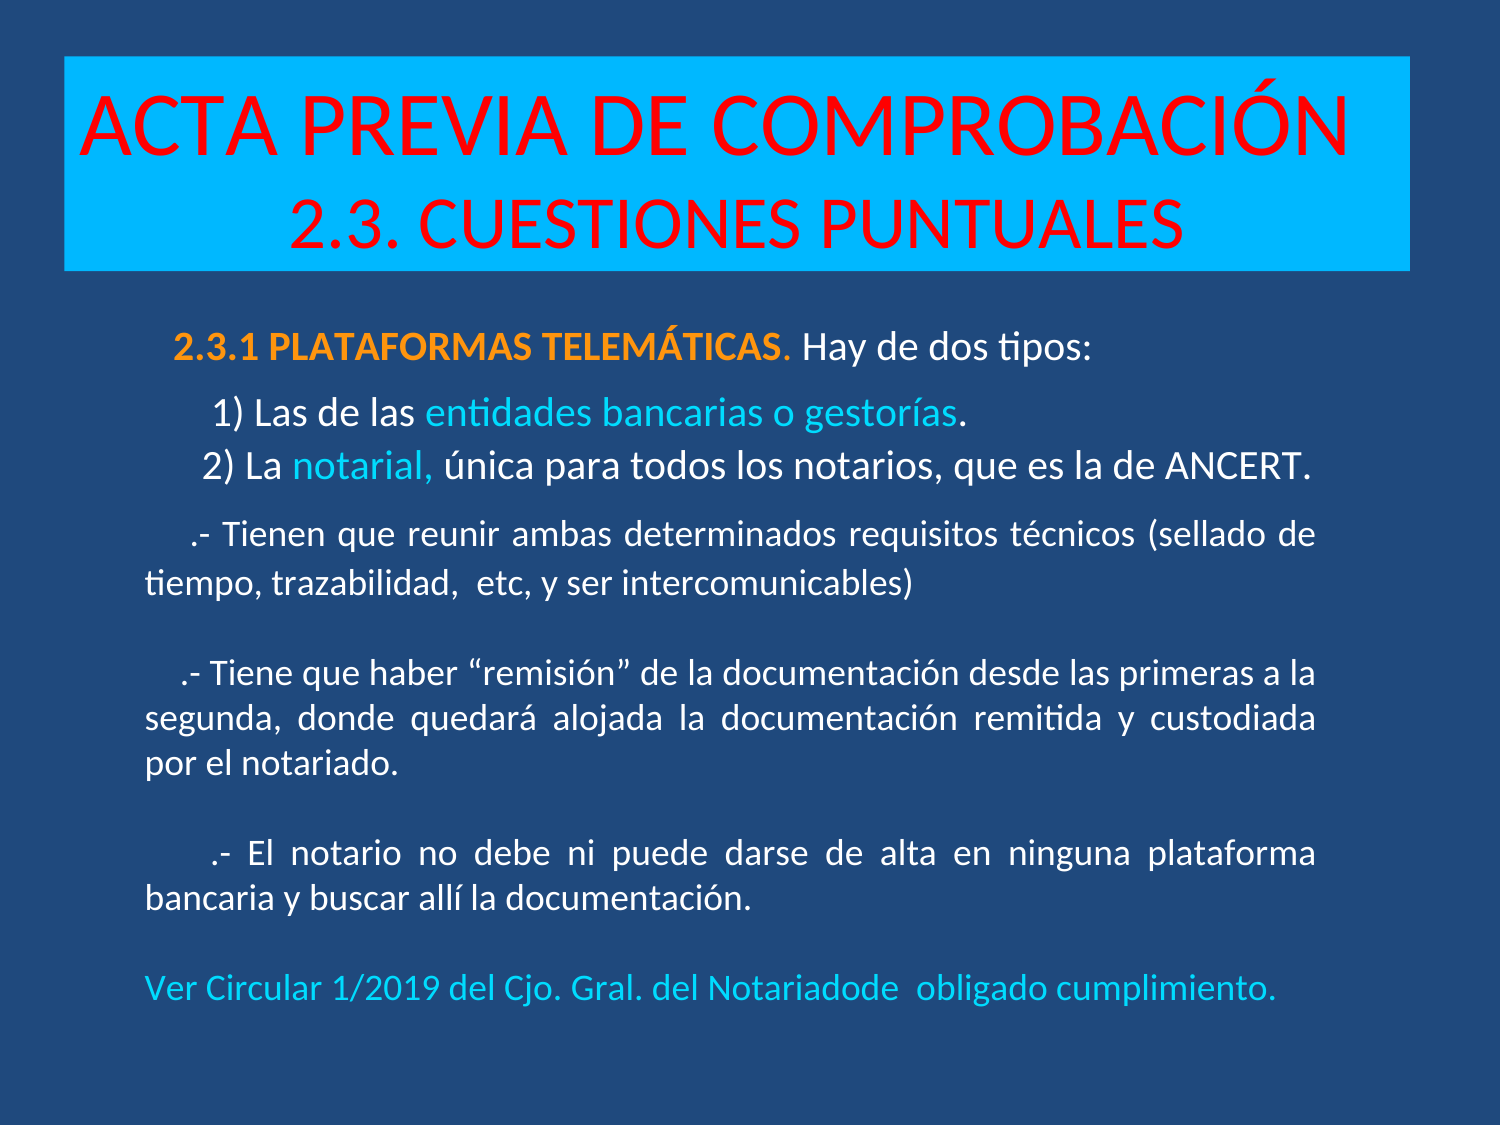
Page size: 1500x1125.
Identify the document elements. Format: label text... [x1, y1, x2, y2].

text_box 2.3.1 PLATAFORMAS TELEMÁTICAS. Hay de dos tipos: 1) Las de las entidades bancarias o gestorías. 2) La notarial, única para todos los notarios, que es la de ANCERT. .- Tienen que reunir ambas determinados requisitos técnicos (sellado de tiempo, trazabilidad, etc, y ser intercomunicables) .- Tiene que haber “remisión” de la documentación desde las primeras a la segunda, donde quedará alojada la documentación remitida y custodiada por el notariado. .- El notario no debe ni puede darse de alta en ninguna plataforma bancaria y buscar allí la documentación. Ver Circular 1/2019 del Cjo. Gral. del Notariadode obligado cumplimiento. [129, 310, 1333, 966]
text_box ACTA PREVIA DE COMPROBACIÓN 2.3. CUESTIONES PUNTUALES [64, 56, 1410, 272]
